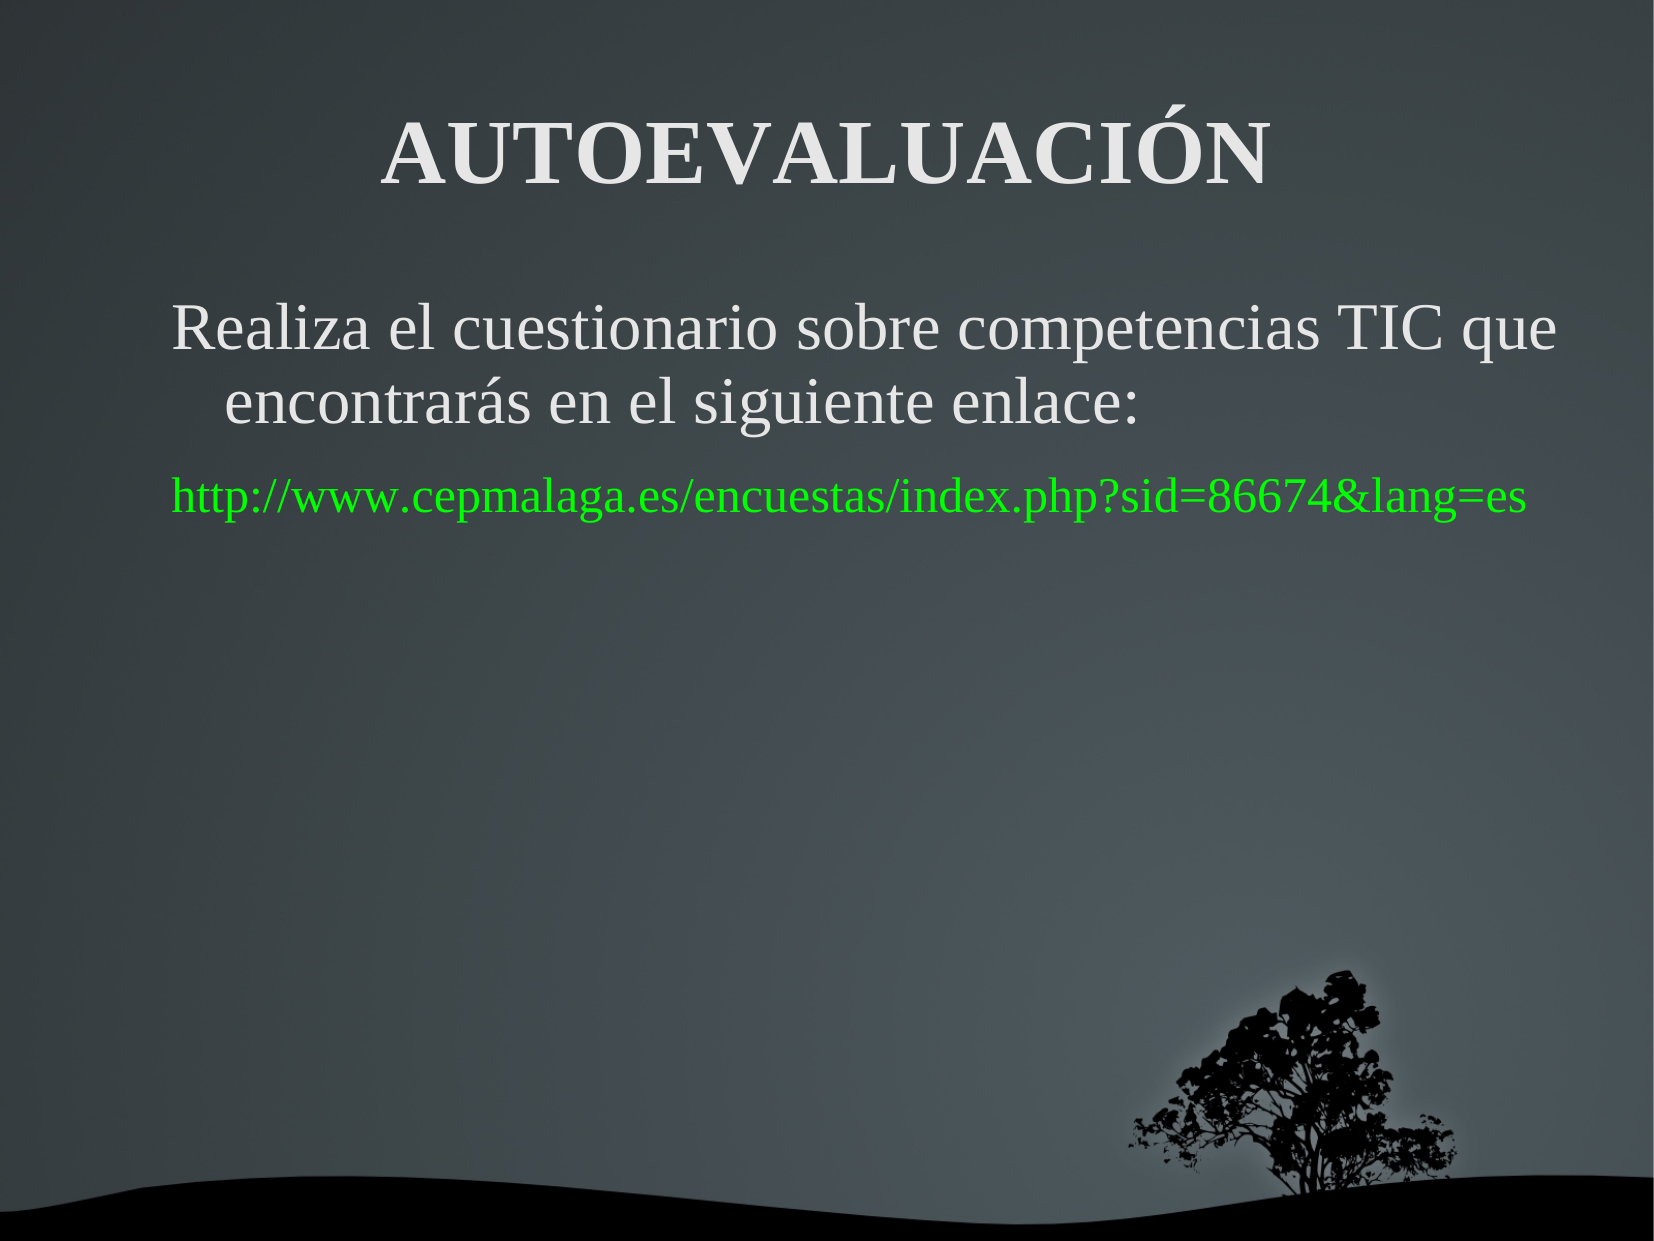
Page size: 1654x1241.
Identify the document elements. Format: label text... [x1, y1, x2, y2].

picture [0, 0, 1654, 1241]
title AUTOEVALUACIÓN [82, 56, 1571, 250]
list Realiza el cuestionario sobre competencias TIC que encontrarás en el siguiente enlace: http://www.cepmalaga.es/encuestas/index.php?sid=86674&lang=es [82, 290, 1571, 1094]
